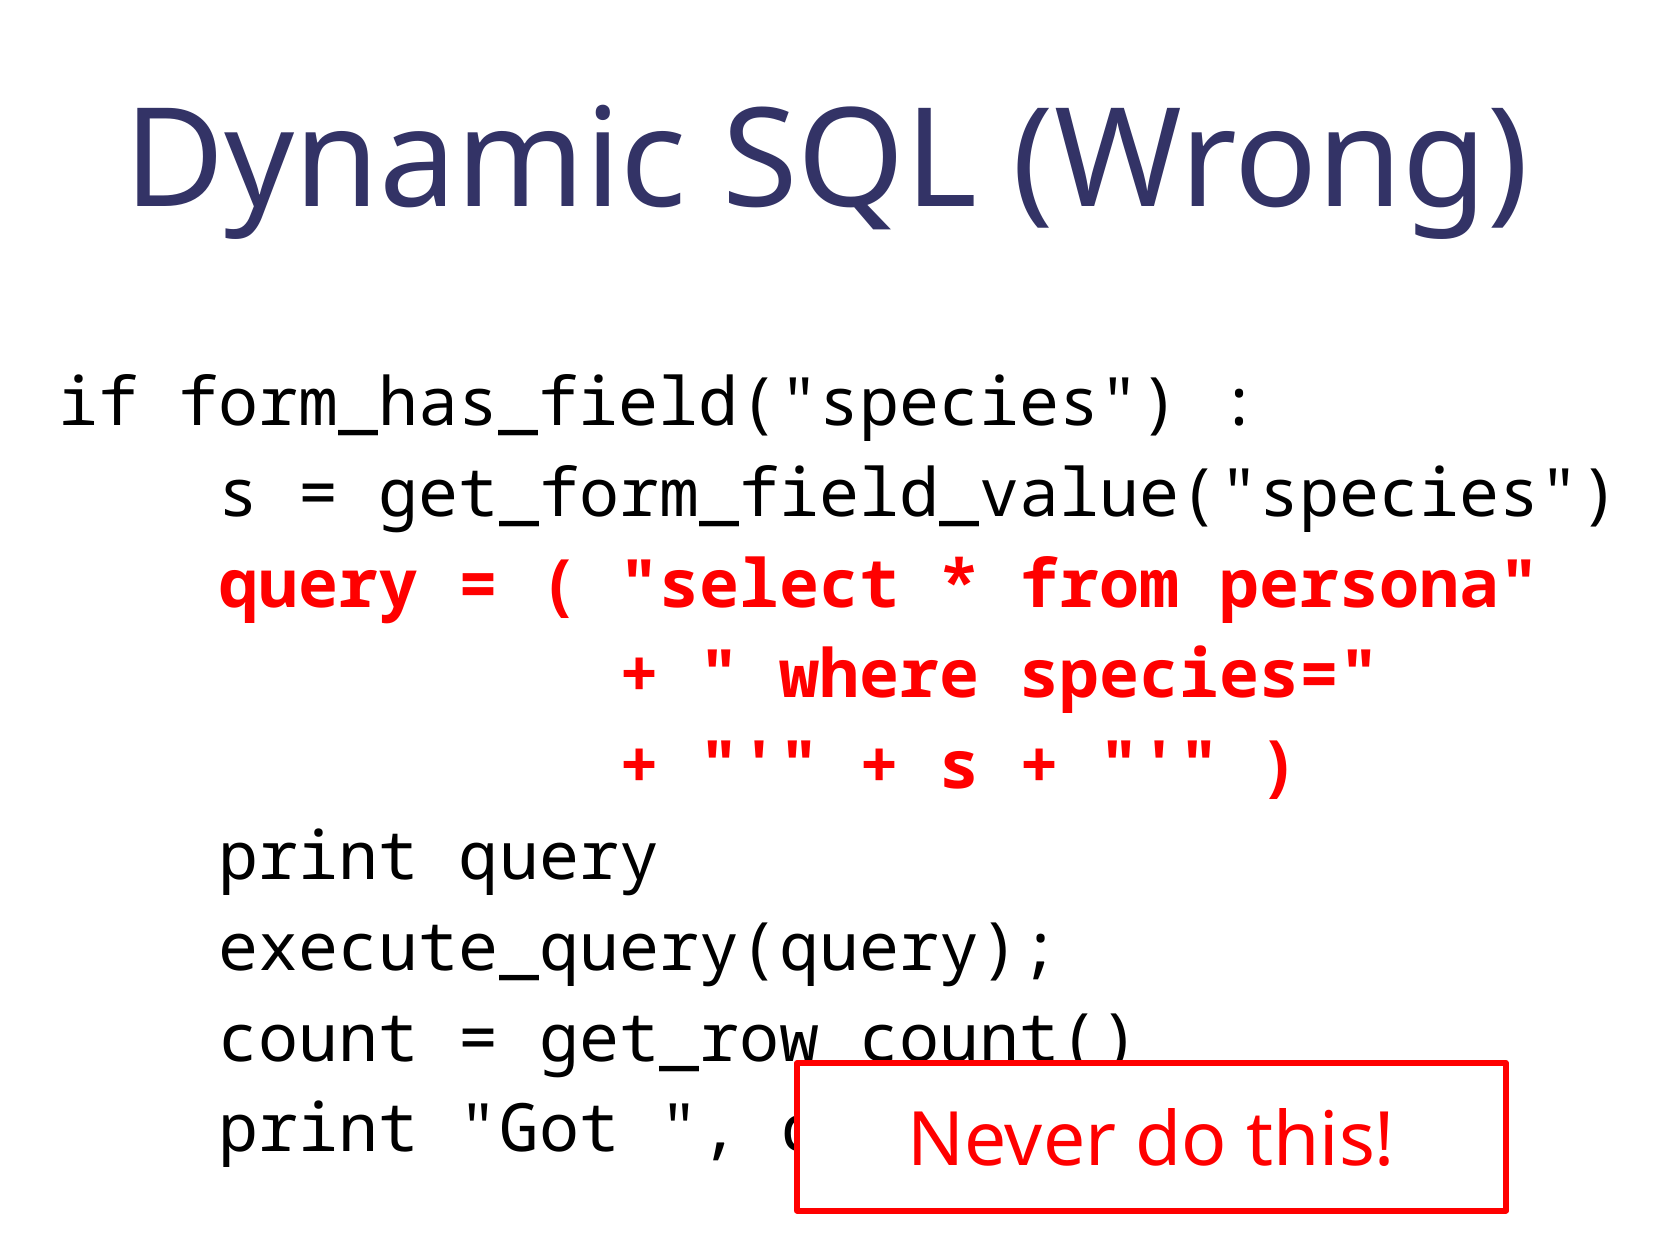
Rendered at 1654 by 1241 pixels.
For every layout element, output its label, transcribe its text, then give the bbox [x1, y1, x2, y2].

title Dynamic SQL (Wrong) [0, 56, 1654, 250]
text_box Never do this! [797, 1062, 1506, 1211]
subtitle if form_has_field("species") : s = get_form_field_value("species") query = ( "select * from persona" + " where species=" + "'" + s + "'" ) print query execute_query(query); count = get_row_count() print "Got ", count, "results!" [59, 354, 1625, 1123]
